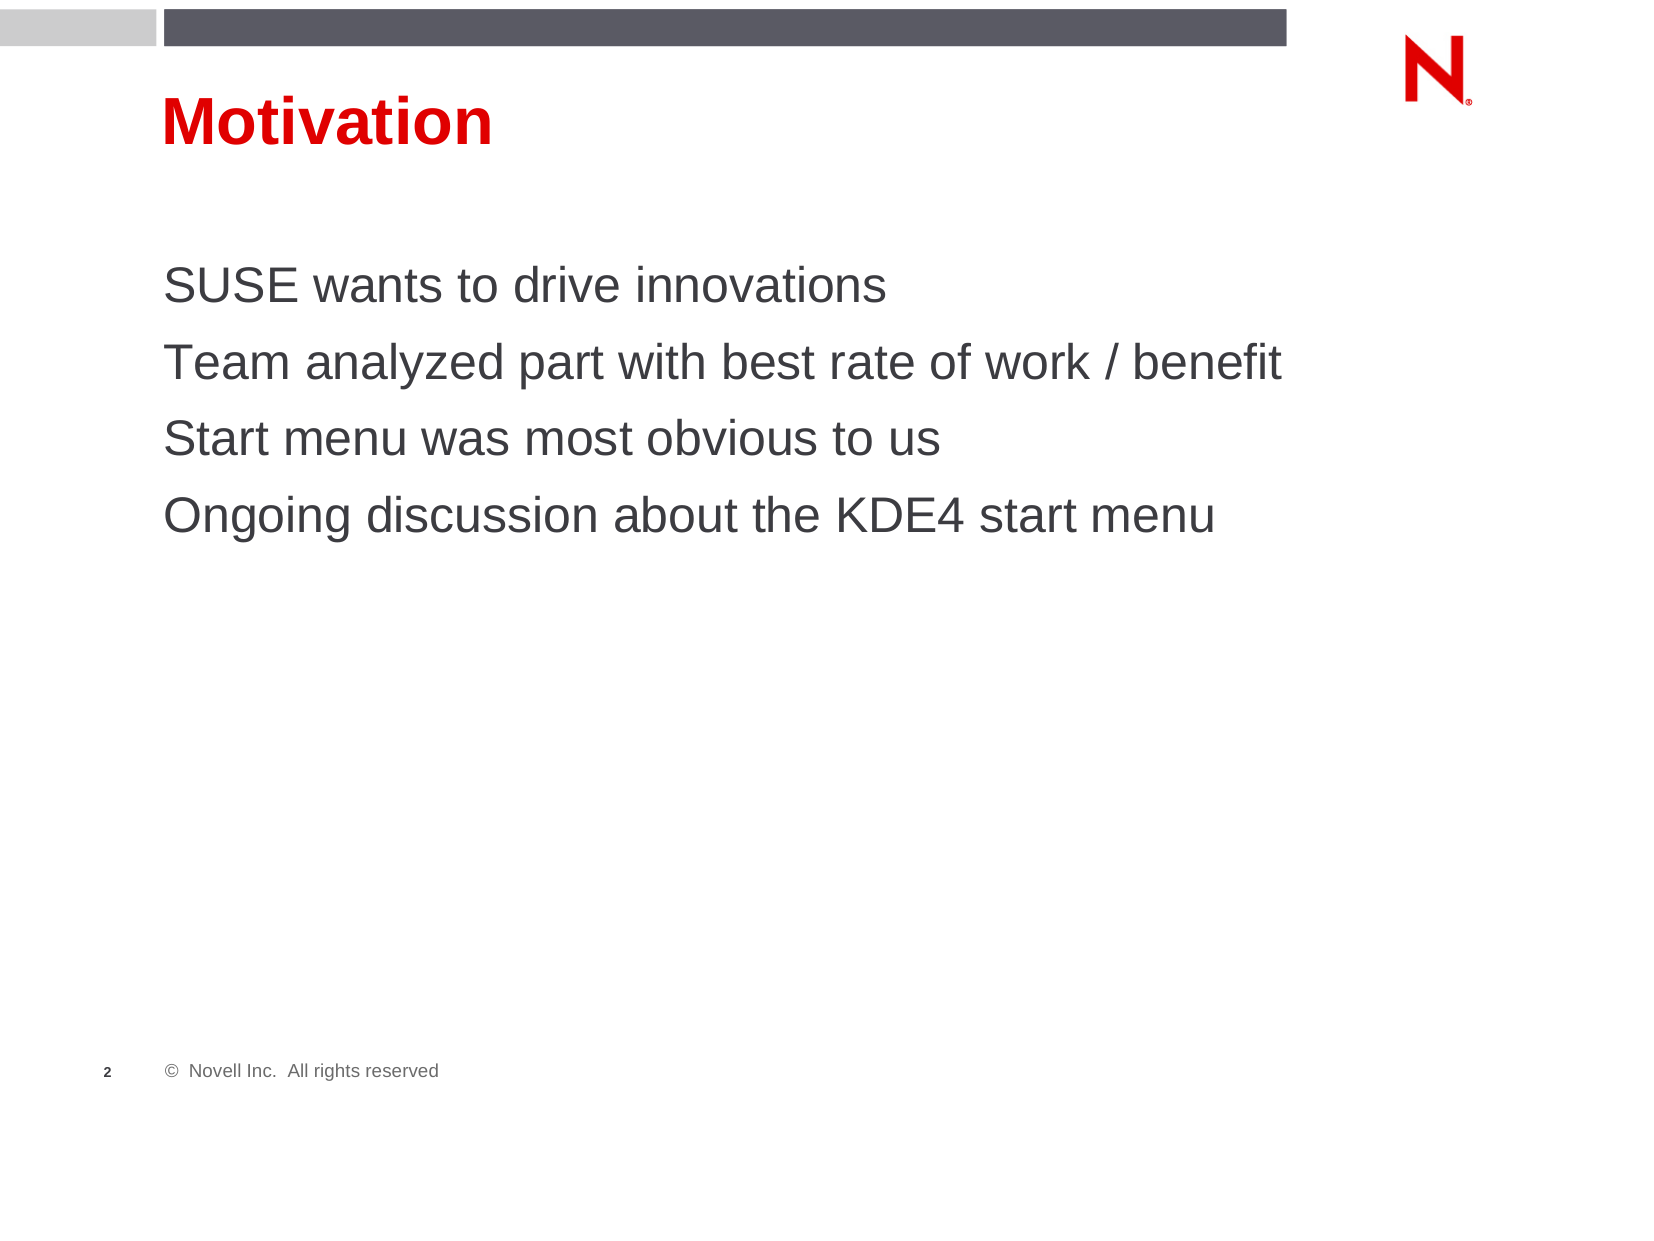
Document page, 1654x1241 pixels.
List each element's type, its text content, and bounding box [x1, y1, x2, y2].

picture [1403, 32, 1473, 107]
title Motivation [161, 41, 1383, 205]
list SUSE wants to drive innovations Team analyzed part with best rate of work / benefit Start menu was most obvious to us Ongoing discussion about the KDE4 start menu [163, 254, 1506, 986]
